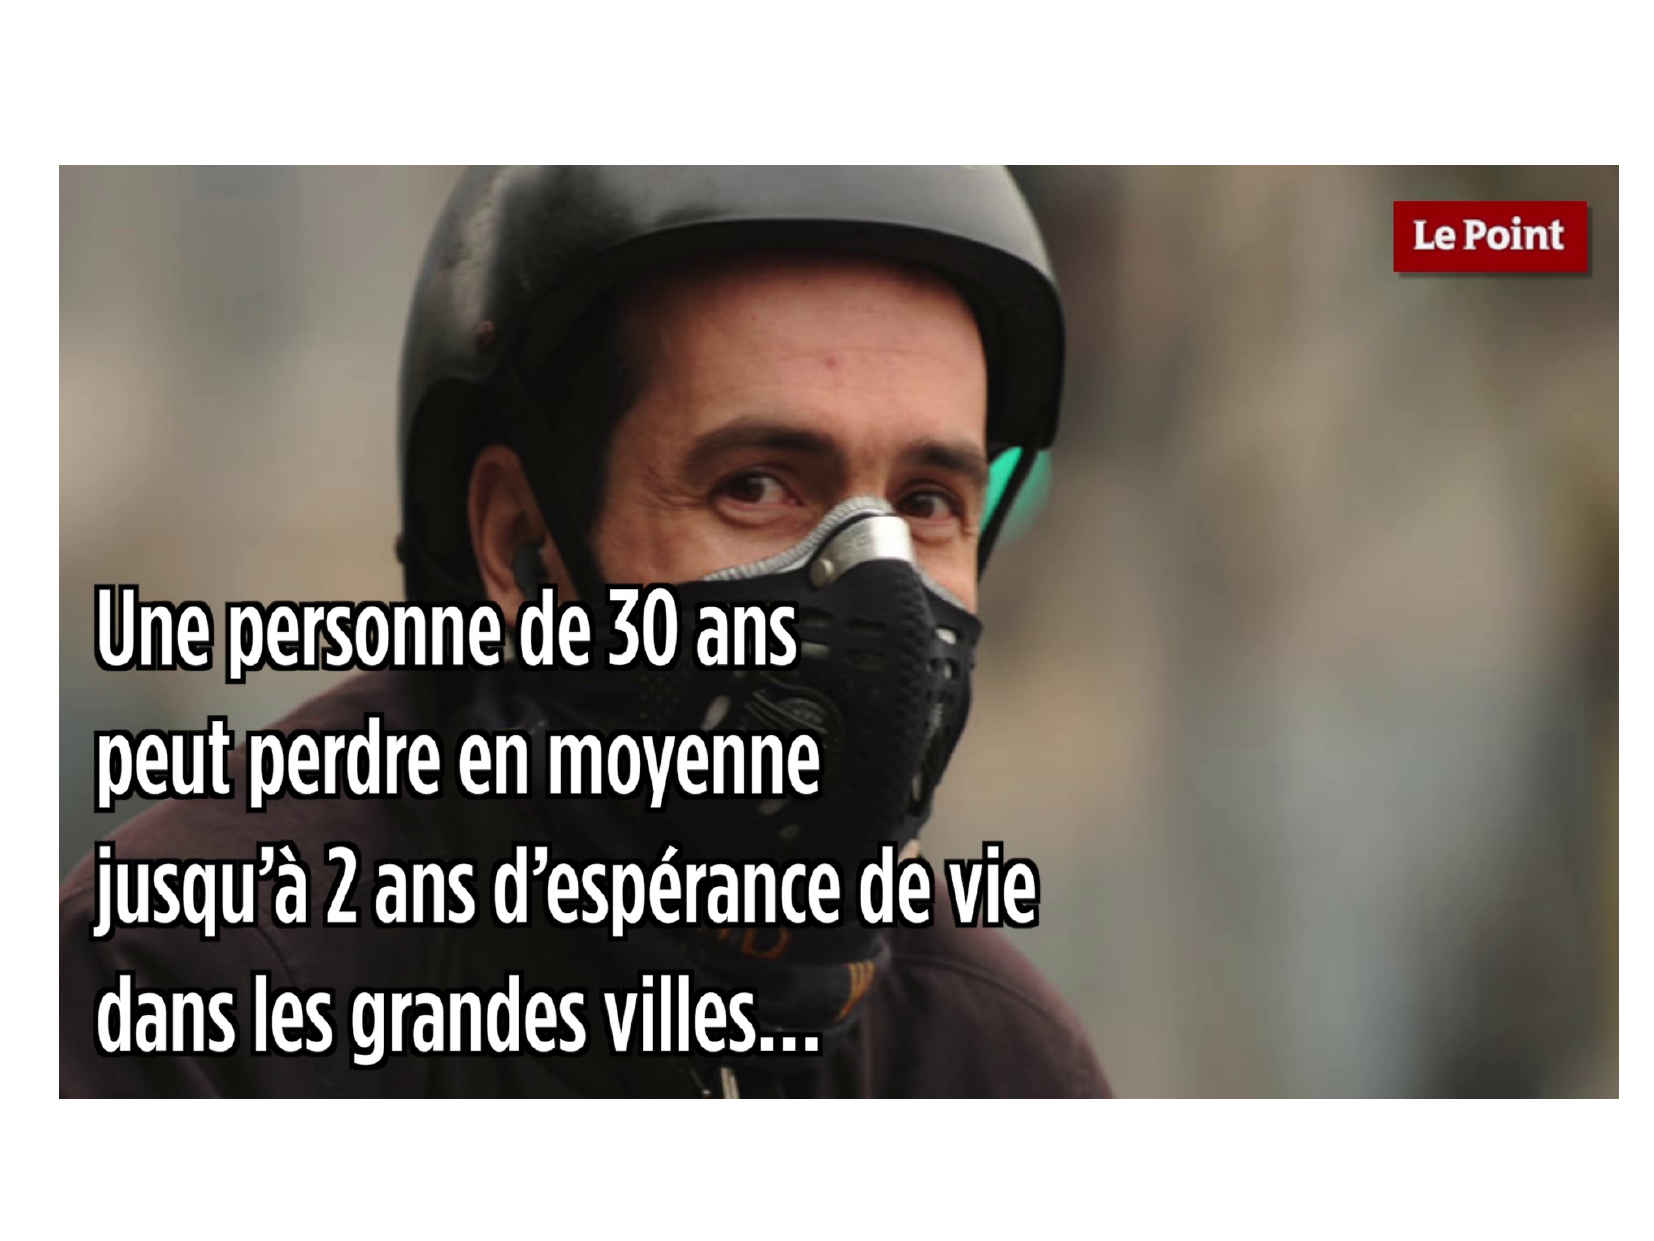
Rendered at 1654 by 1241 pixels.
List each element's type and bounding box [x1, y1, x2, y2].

picture [59, 165, 1619, 1099]
